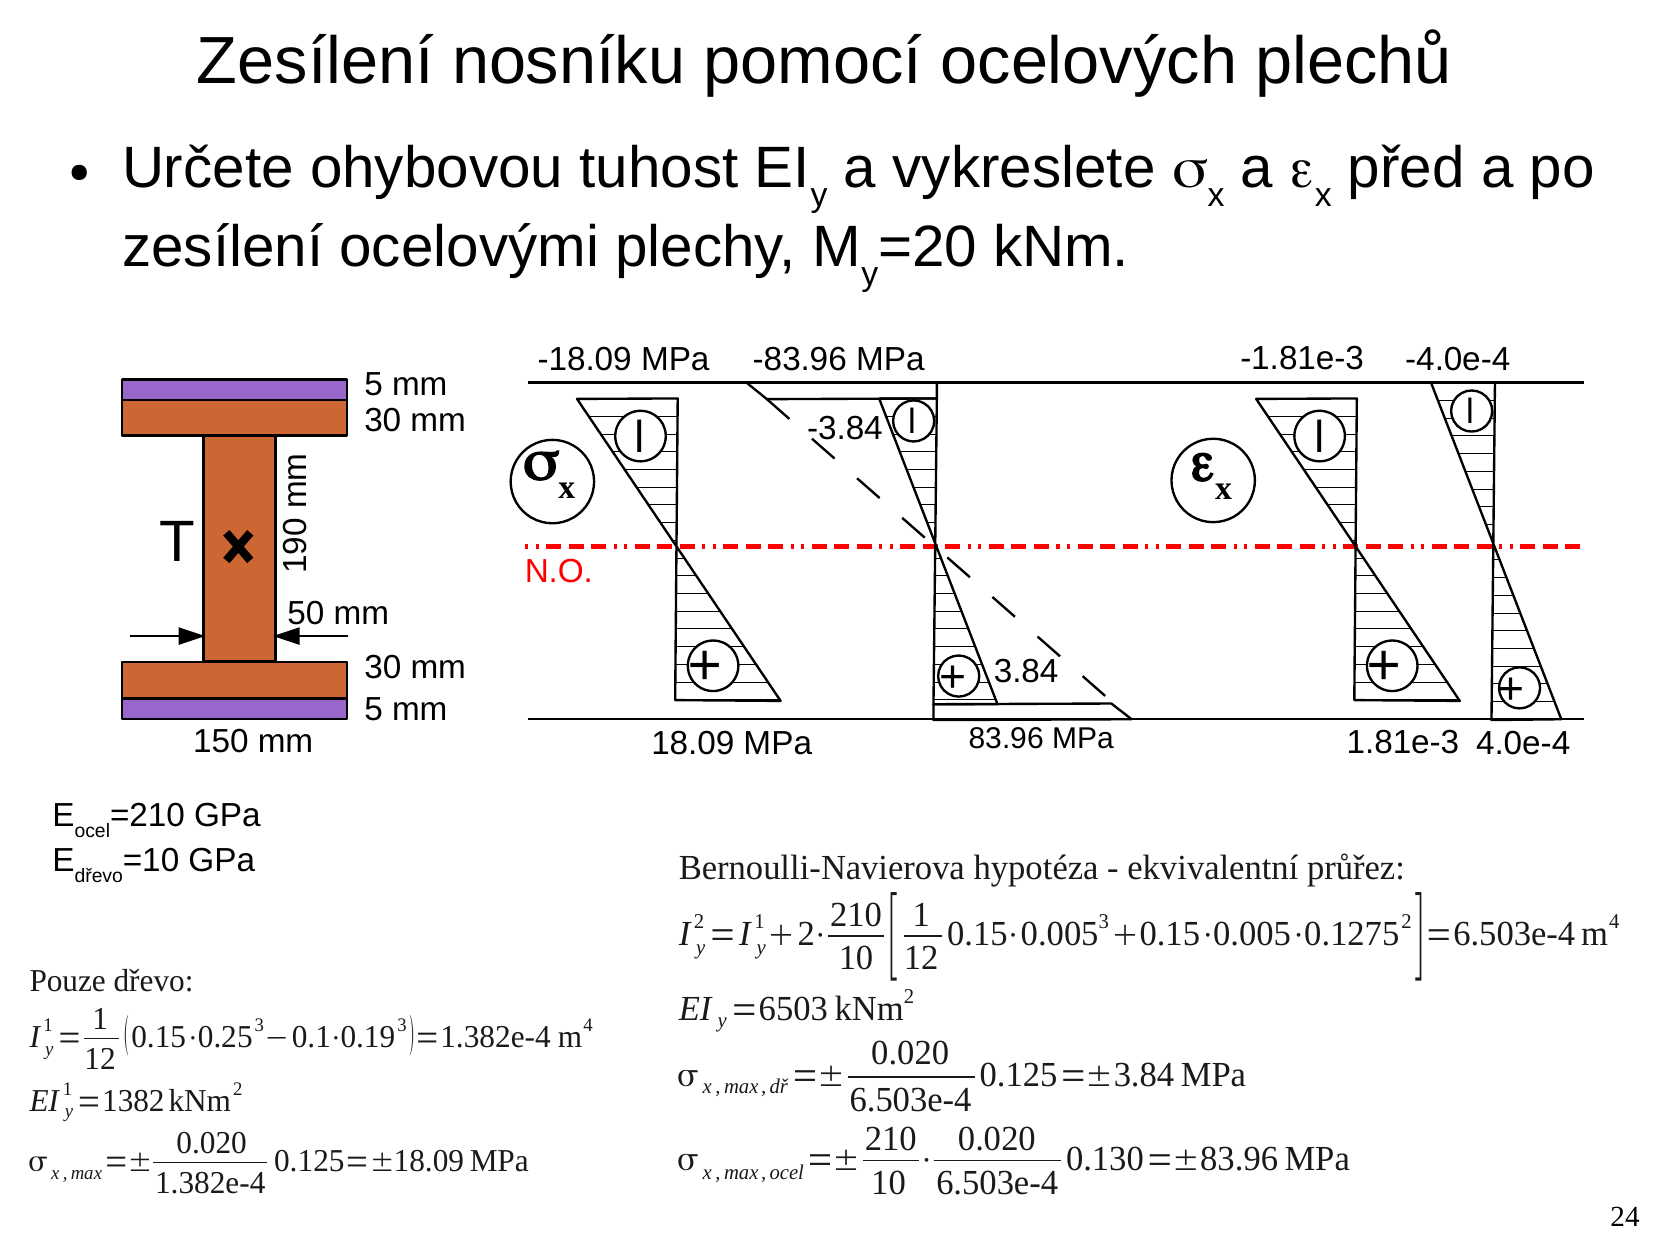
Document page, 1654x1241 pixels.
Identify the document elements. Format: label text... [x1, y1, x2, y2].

text_box + [1477, 660, 1549, 717]
text_box -4.0e-4 [1390, 333, 1526, 390]
text_box [755, 390, 937, 400]
text_box T [145, 500, 211, 589]
text_box + [919, 648, 991, 706]
text_box 190 mm [268, 431, 325, 589]
text_box + [664, 633, 752, 698]
text_box 30 mm [349, 394, 491, 451]
text_box [122, 379, 348, 719]
text_box sx [508, 419, 595, 525]
chart [15, 963, 601, 1201]
text_box [1354, 658, 1460, 701]
list Určete ohybovou tuhost EIy a vykreslete sx a ex před a po zesílení ocelovými plechy, My=20 kNm. [51, 134, 1602, 308]
text_box 4.0e-4 [1461, 717, 1586, 774]
text_box -83.96 MPa [737, 333, 949, 390]
text_box – [594, 405, 683, 468]
text_box 5 mm [349, 357, 472, 414]
text_box 50 mm [272, 587, 414, 644]
title Zesílení nosníku pomocí ocelových plechů [37, 8, 1613, 113]
text_box [623, 468, 735, 633]
text_box 150 mm [178, 719, 327, 771]
text_box Eocel=210 GPa Edřevo=10 GPa [37, 788, 273, 901]
text_box 18.09 MPa [636, 716, 834, 773]
text_box [933, 702, 1125, 721]
chart [663, 848, 1629, 1204]
text_box -3.84 [792, 402, 907, 459]
text_box [1171, 463, 1175, 498]
text_box – [874, 393, 948, 449]
text_box ex [1175, 421, 1252, 526]
text_box [1302, 468, 1414, 633]
text_box N.O. [509, 544, 618, 601]
text_box -1.81e-3 [1225, 332, 1385, 389]
text_box [1549, 687, 1561, 717]
text_box [902, 449, 976, 648]
text_box 3.84 [979, 645, 1074, 702]
text_box -18.09 MPa [522, 333, 732, 390]
text_box – [1432, 390, 1506, 439]
text_box 83.96 MPa [953, 714, 1144, 771]
text_box [1452, 439, 1539, 660]
text_box [577, 398, 678, 419]
text_box – [1274, 405, 1362, 468]
text_box 30 mm [349, 641, 491, 698]
text_box 5 mm [349, 682, 472, 739]
text_box [675, 658, 781, 701]
text_box 1.81e-3 [1331, 715, 1471, 772]
text_box + [1343, 633, 1431, 698]
text_box [1256, 398, 1357, 426]
